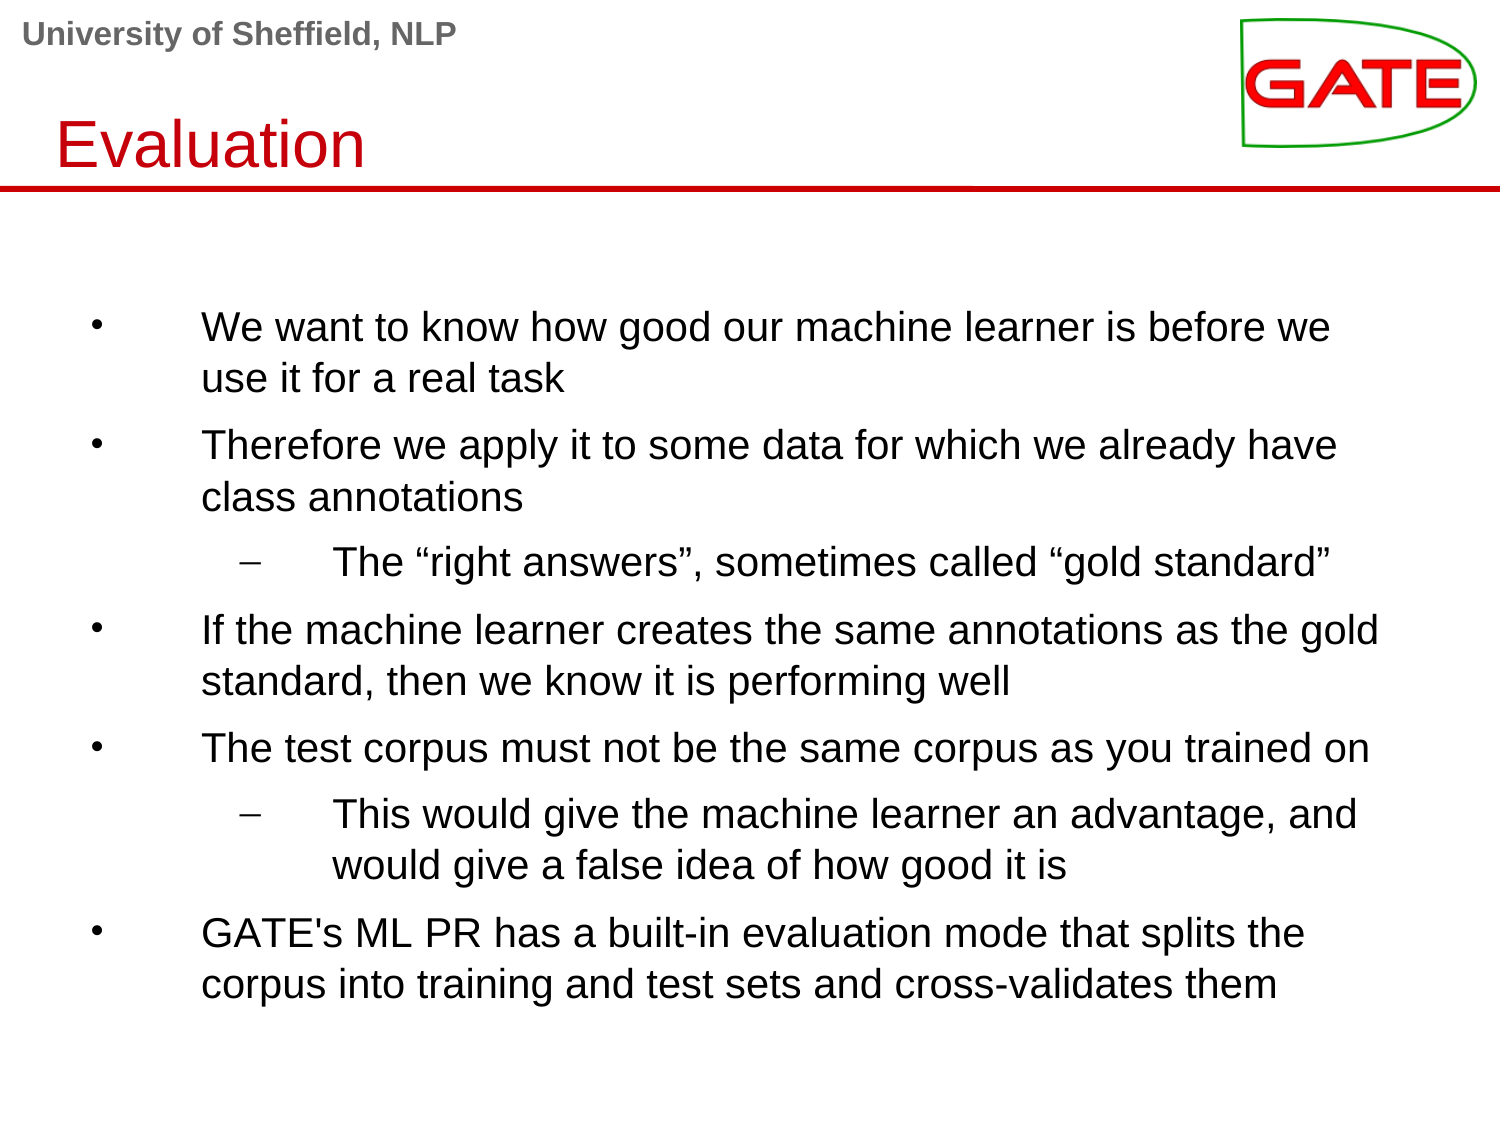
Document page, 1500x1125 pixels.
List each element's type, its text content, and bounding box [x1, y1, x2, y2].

picture [1240, 18, 1477, 148]
list We want to know how good our machine learner is before we use it for a real task Therefore we apply it to some data for which we already have class annotations The “right answers”, sometimes called “gold standard” If the machine learner creates the same annotations as the gold standard, then we know it is performing well The test corpus must not be the same corpus as you trained on This would give the machine learner an advantage, and would give a false idea of how good it is GATE's ML PR has a built-in evaluation mode that splits the corpus into training and test sets and cross-validates them [74, 290, 1424, 1032]
title Evaluation [41, 37, 1390, 253]
